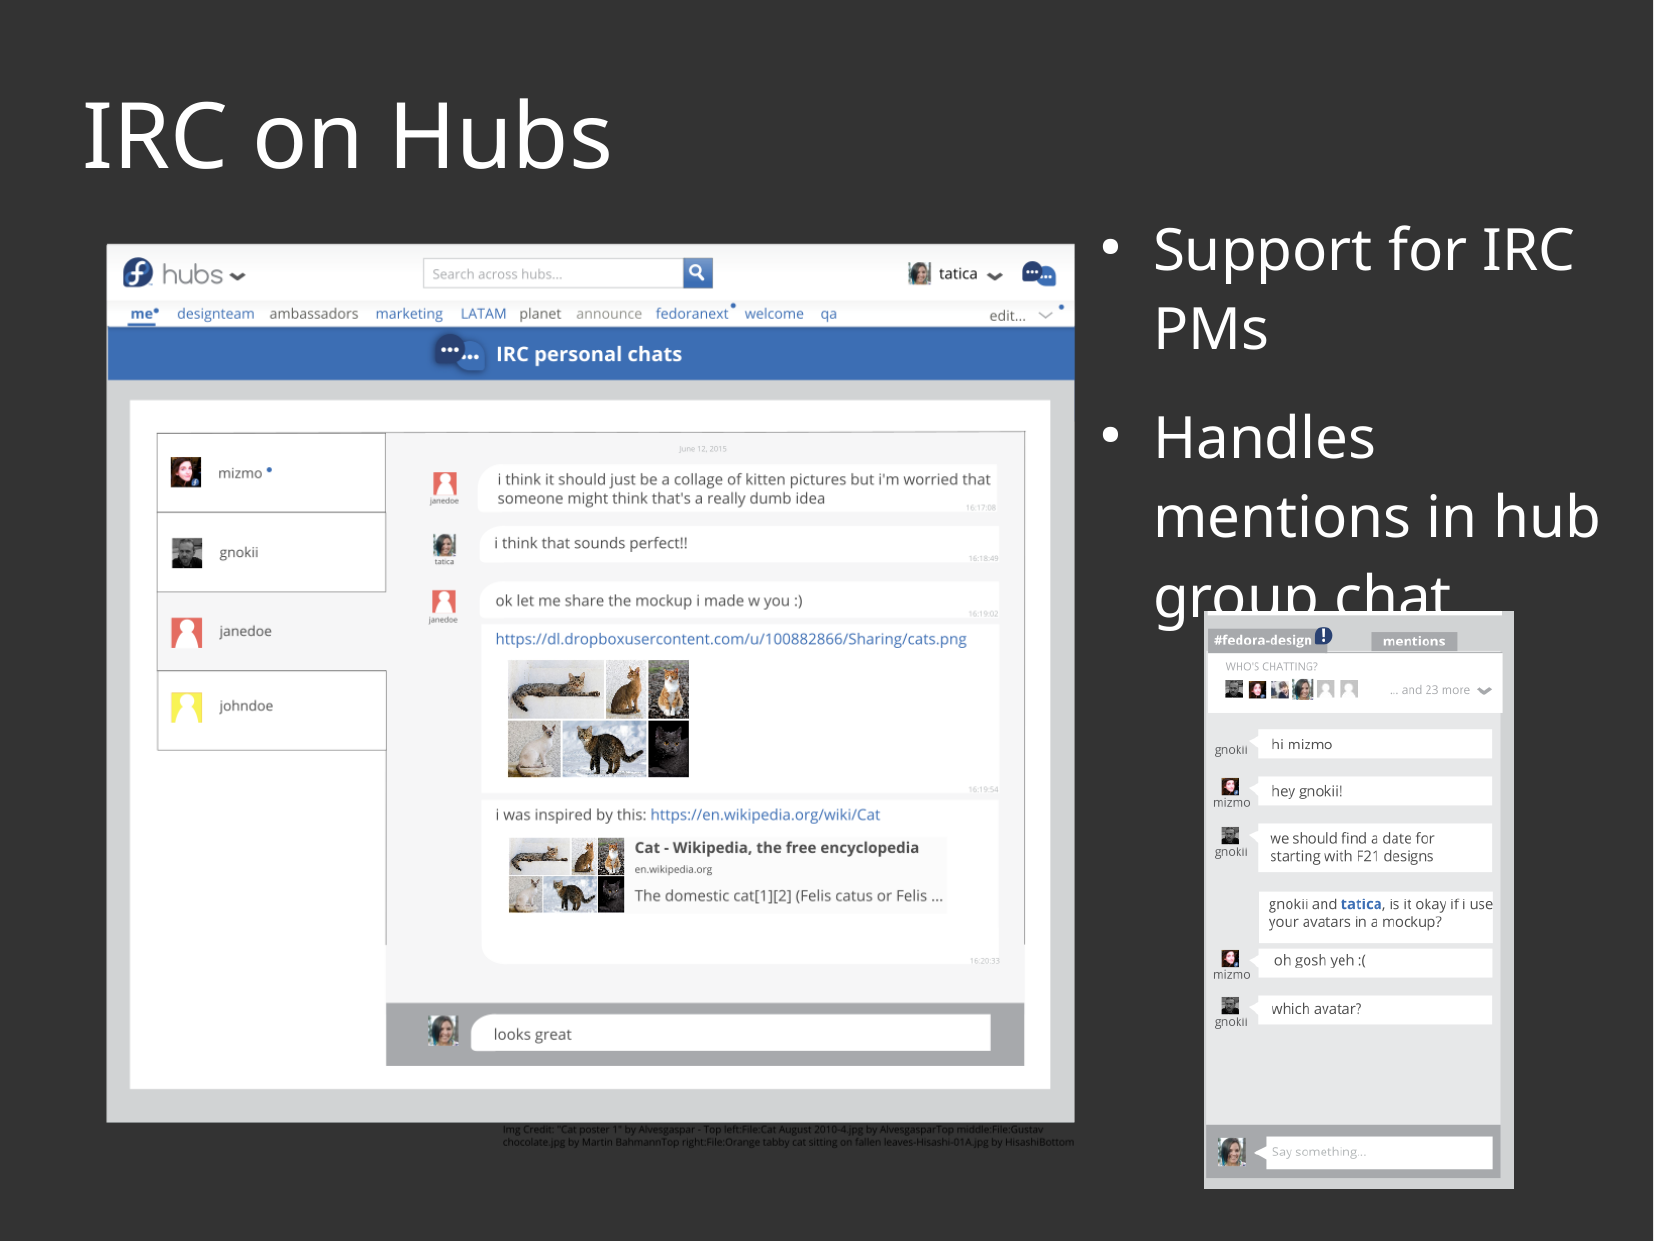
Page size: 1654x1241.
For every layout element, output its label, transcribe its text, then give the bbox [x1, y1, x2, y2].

title IRC on Hubs [82, 30, 1571, 238]
picture [89, 241, 1117, 1170]
list Support for IRC PMs Handles mentions in hub group chat [1082, 208, 1623, 928]
picture [1204, 611, 1514, 1189]
